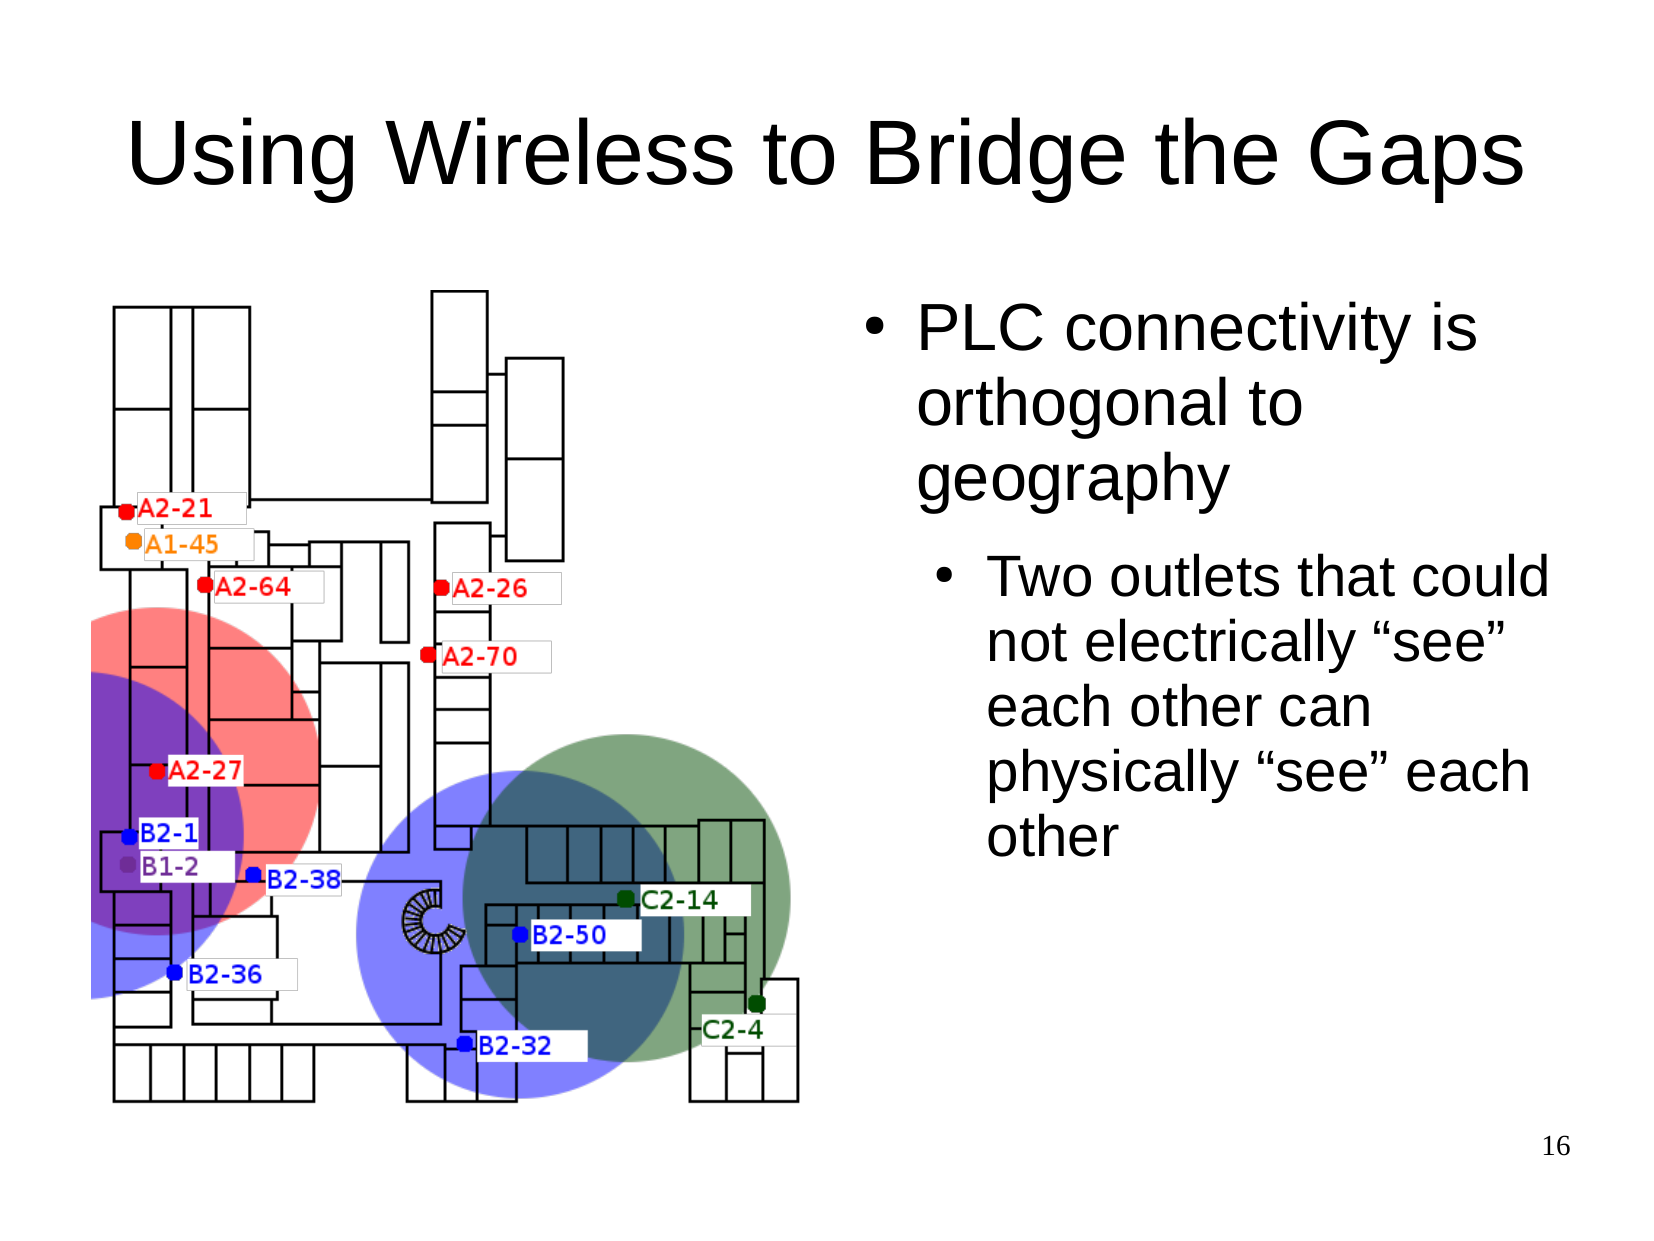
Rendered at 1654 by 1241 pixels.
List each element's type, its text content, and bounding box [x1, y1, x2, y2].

list PLC connectivity is orthogonal to geography Two outlets that could not electrically “see” each other can physically “see” each other [845, 290, 1572, 1109]
title Using Wireless to Bridge the Gaps [82, 49, 1571, 257]
picture [91, 290, 801, 1109]
